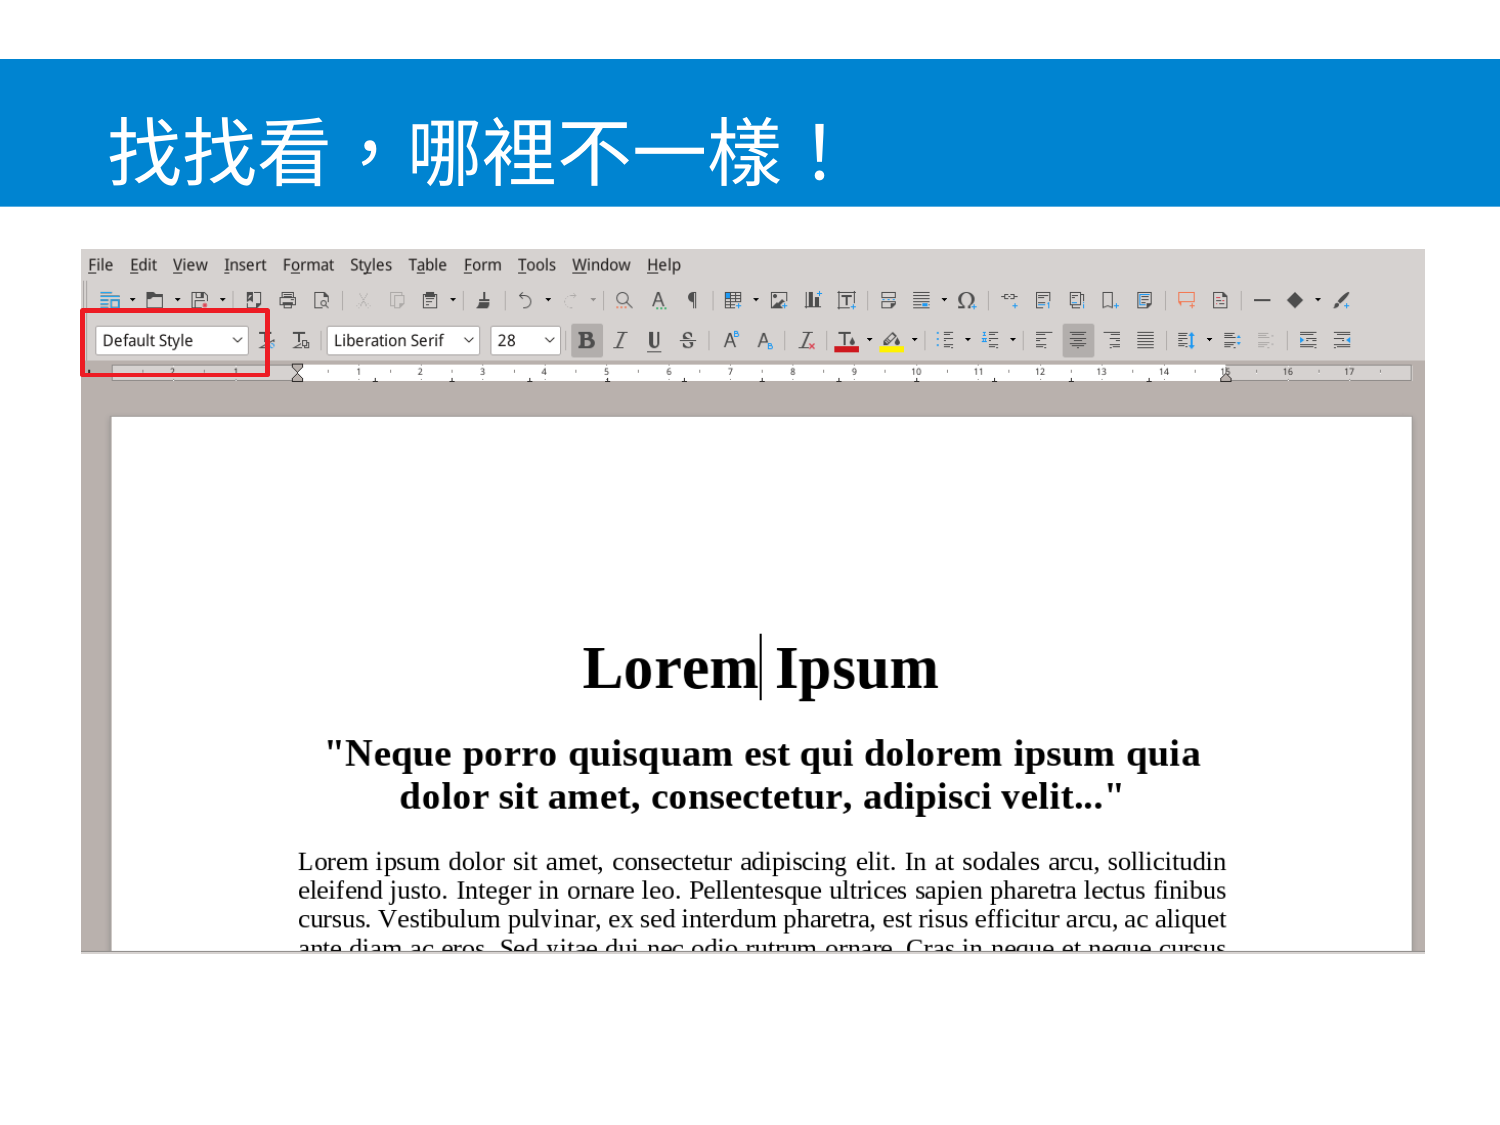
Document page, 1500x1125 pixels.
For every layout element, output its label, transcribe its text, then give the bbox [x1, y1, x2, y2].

title 找找看，哪裡不一樣！ [107, 83, 1393, 213]
picture [85, 313, 265, 373]
picture [81, 249, 1425, 954]
